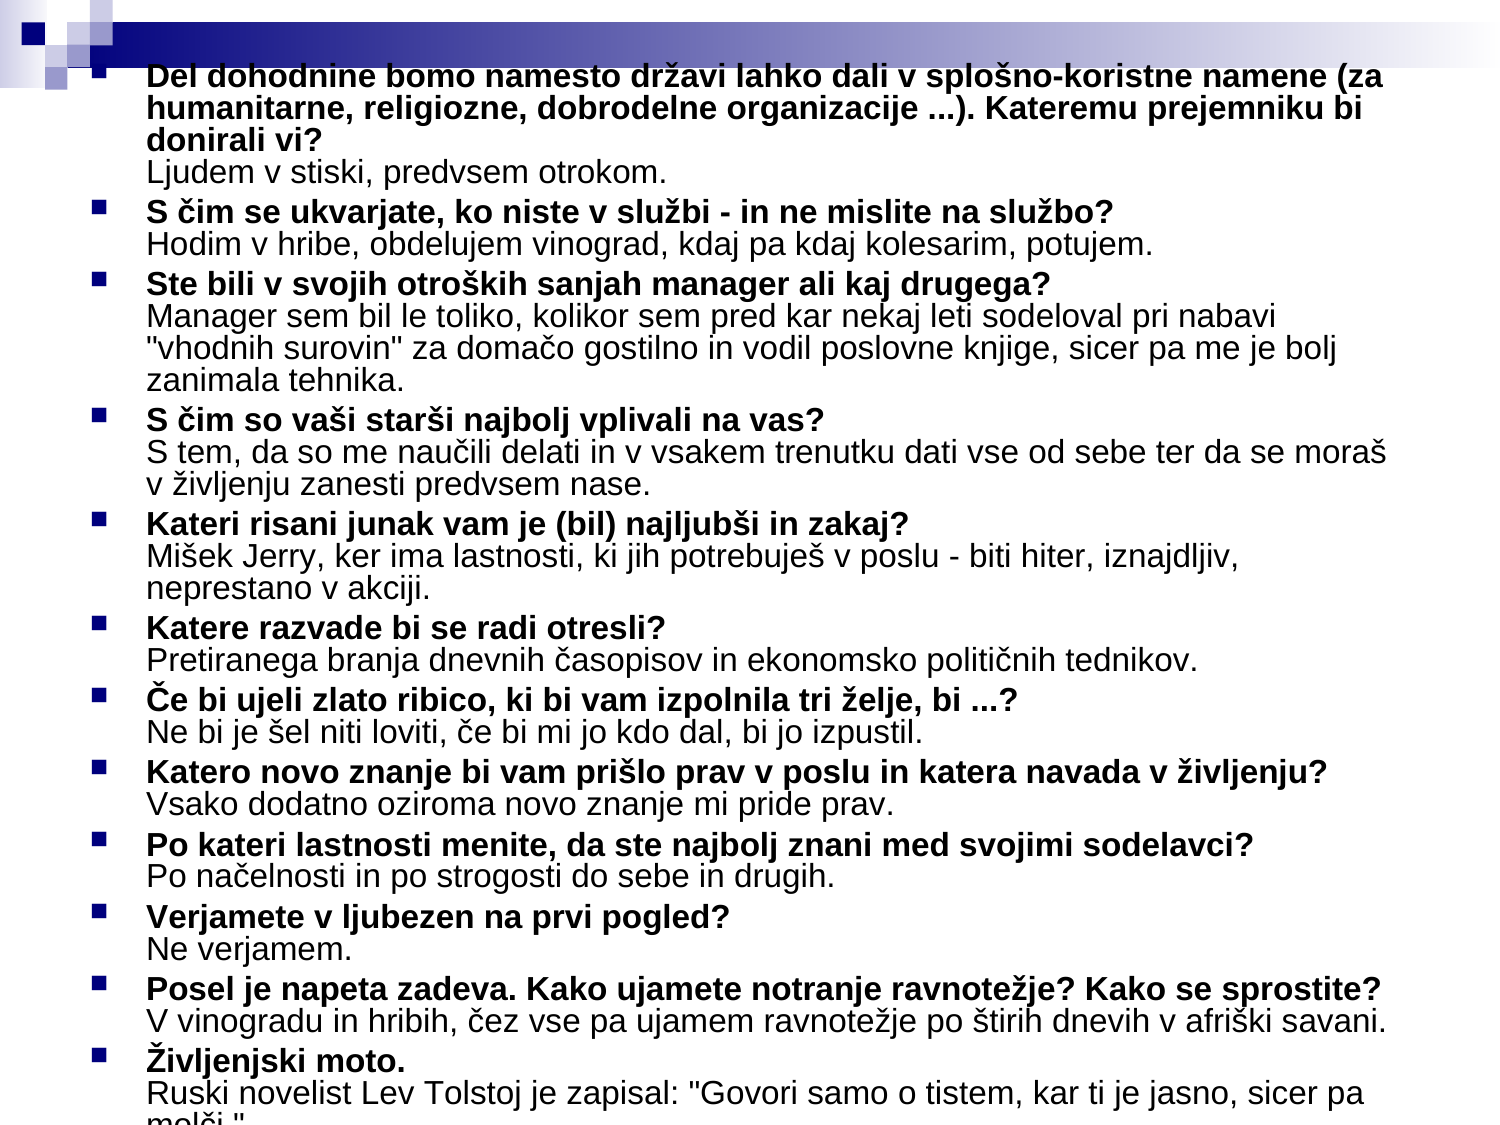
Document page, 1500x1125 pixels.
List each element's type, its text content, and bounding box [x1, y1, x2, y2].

list Del dohodnine bomo namesto državi lahko dali v splošno-koristne namene (za humanitarne, religiozne, dobrodelne organizacije ...). Kateremu prejemniku bi donirali vi? Ljudem v stiski, predvsem otrokom. S čim se ukvarjate, ko niste v službi - in ne mislite na službo? Hodim v hribe, obdelujem vinograd, kdaj pa kdaj kolesarim, potujem. Ste bili v svojih otroških sanjah manager ali kaj drugega? Manager sem bil le toliko, kolikor sem pred kar nekaj leti sodeloval pri nabavi "vhodnih surovin" za domačo gostilno in vodil poslovne knjige, sicer pa me je bolj zanimala tehnika. S čim so vaši starši najbolj vplivali na vas? S tem, da so me naučili delati in v vsakem trenutku dati vse od sebe ter da se moraš v življenju zanesti predvsem nase. Kateri risani junak vam je (bil) najljubši in zakaj? Mišek Jerry, ker ima lastnosti, ki jih potrebuješ v poslu - biti hiter, iznajdljiv, neprestano v akciji. Katere razvade bi se radi otresli? Pretiranega branja dnevnih časopisov in ekonomsko političnih tednikov. Če bi ujeli zlato ribico, ki bi vam izpolnila tri želje, bi ...? Ne bi je šel niti loviti, če bi mi jo kdo dal, bi jo izpustil. Katero novo znanje bi vam prišlo prav v poslu in katera navada v življenju? Vsako dodatno oziroma novo znanje mi pride prav. Po kateri lastnosti menite, da ste najbolj znani med svojimi sodelavci? Po načelnosti in po strogosti do sebe in drugih. Verjamete v ljubezen na prvi pogled? Ne verjamem. Posel je napeta zadeva. Kako ujamete notranje ravnotežje? Kako se sprostite? V vinogradu in hribih, čez vse pa ujamem ravnotežje po štirih dnevih v afriški savani. Življenjski moto. Ruski novelist Lev Tolstoj je zapisal: "Govori samo o tistem, kar ti je jasno, sicer pa molči." [75, 54, 1426, 1125]
